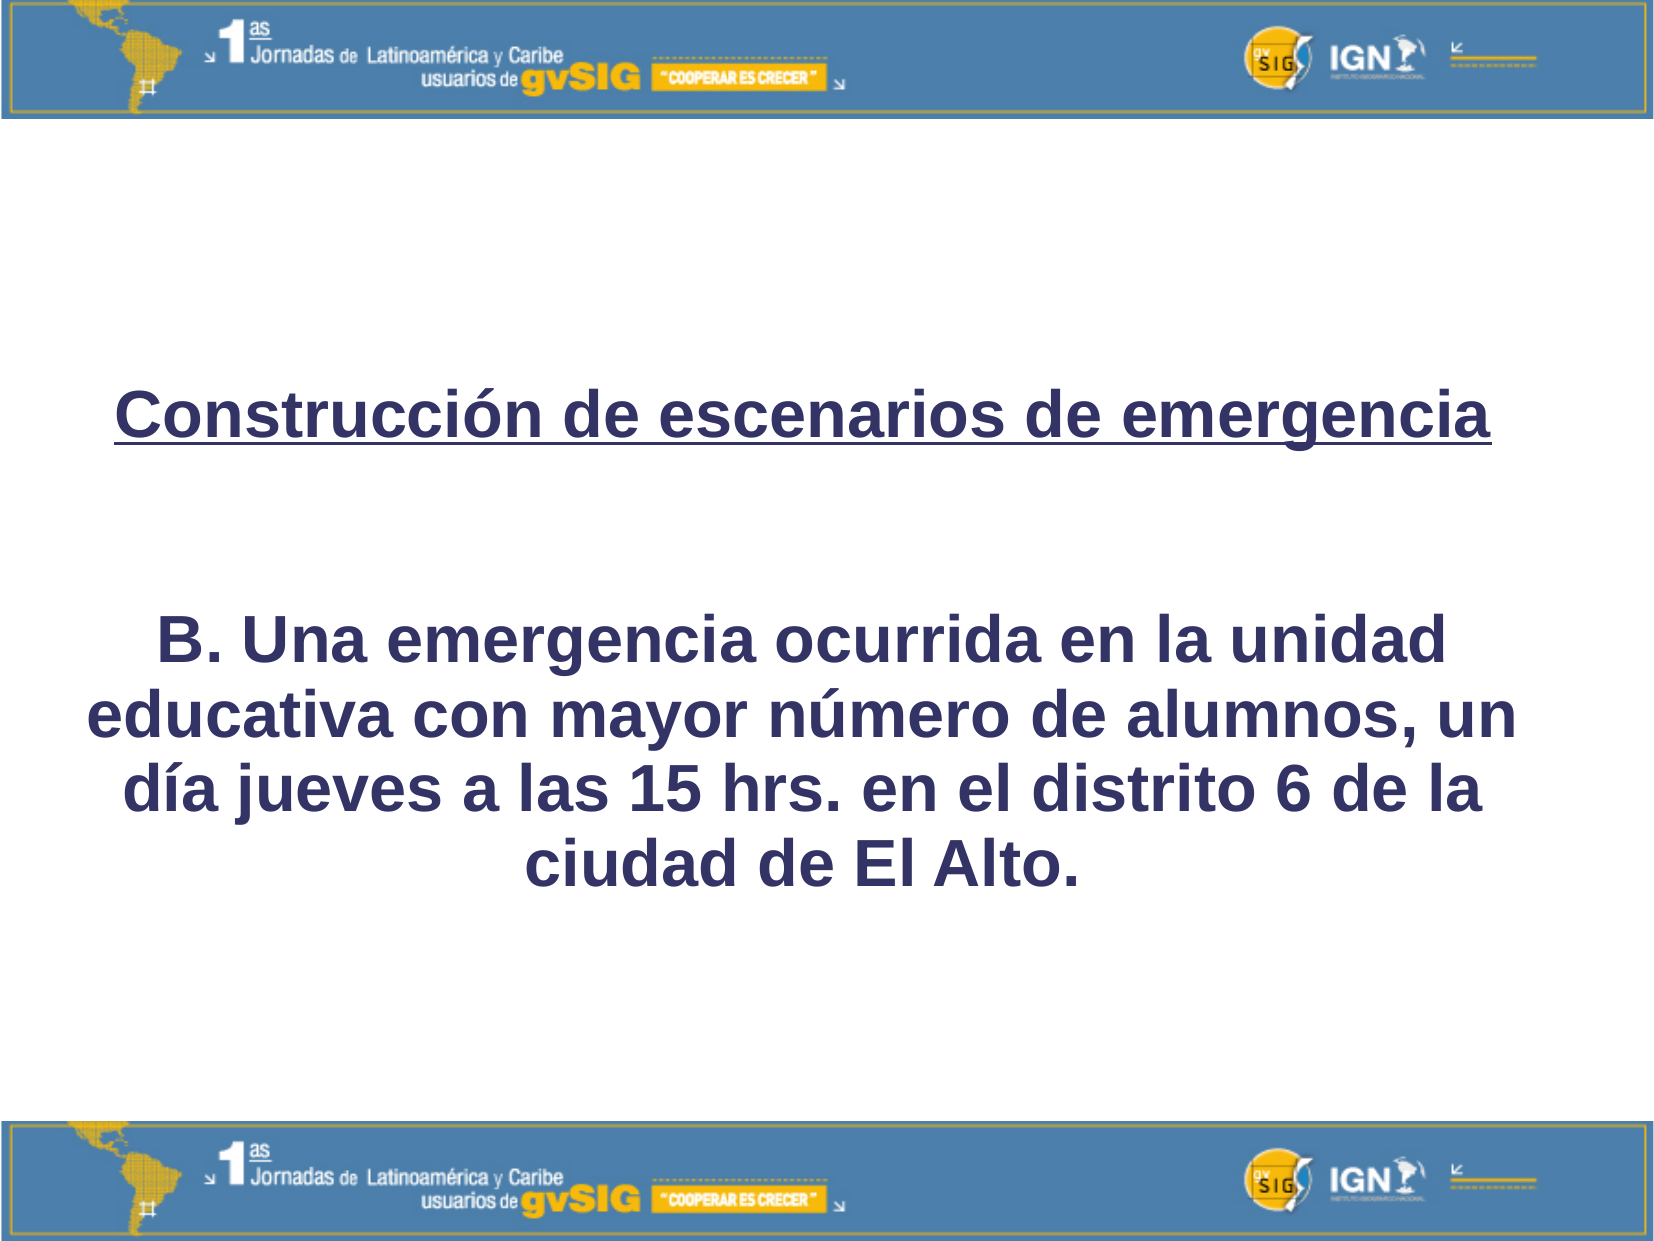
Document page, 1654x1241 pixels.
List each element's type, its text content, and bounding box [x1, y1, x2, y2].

picture [0, 0, 1654, 119]
text_box Construcción de escenarios de emergencia B. Una emergencia ocurrida en la unidad educativa con mayor número de alumnos, un día jueves a las 15 hrs. en el distrito 6 de la ciudad de El Alto. [59, 338, 1548, 941]
picture [0, 1121, 1654, 1241]
